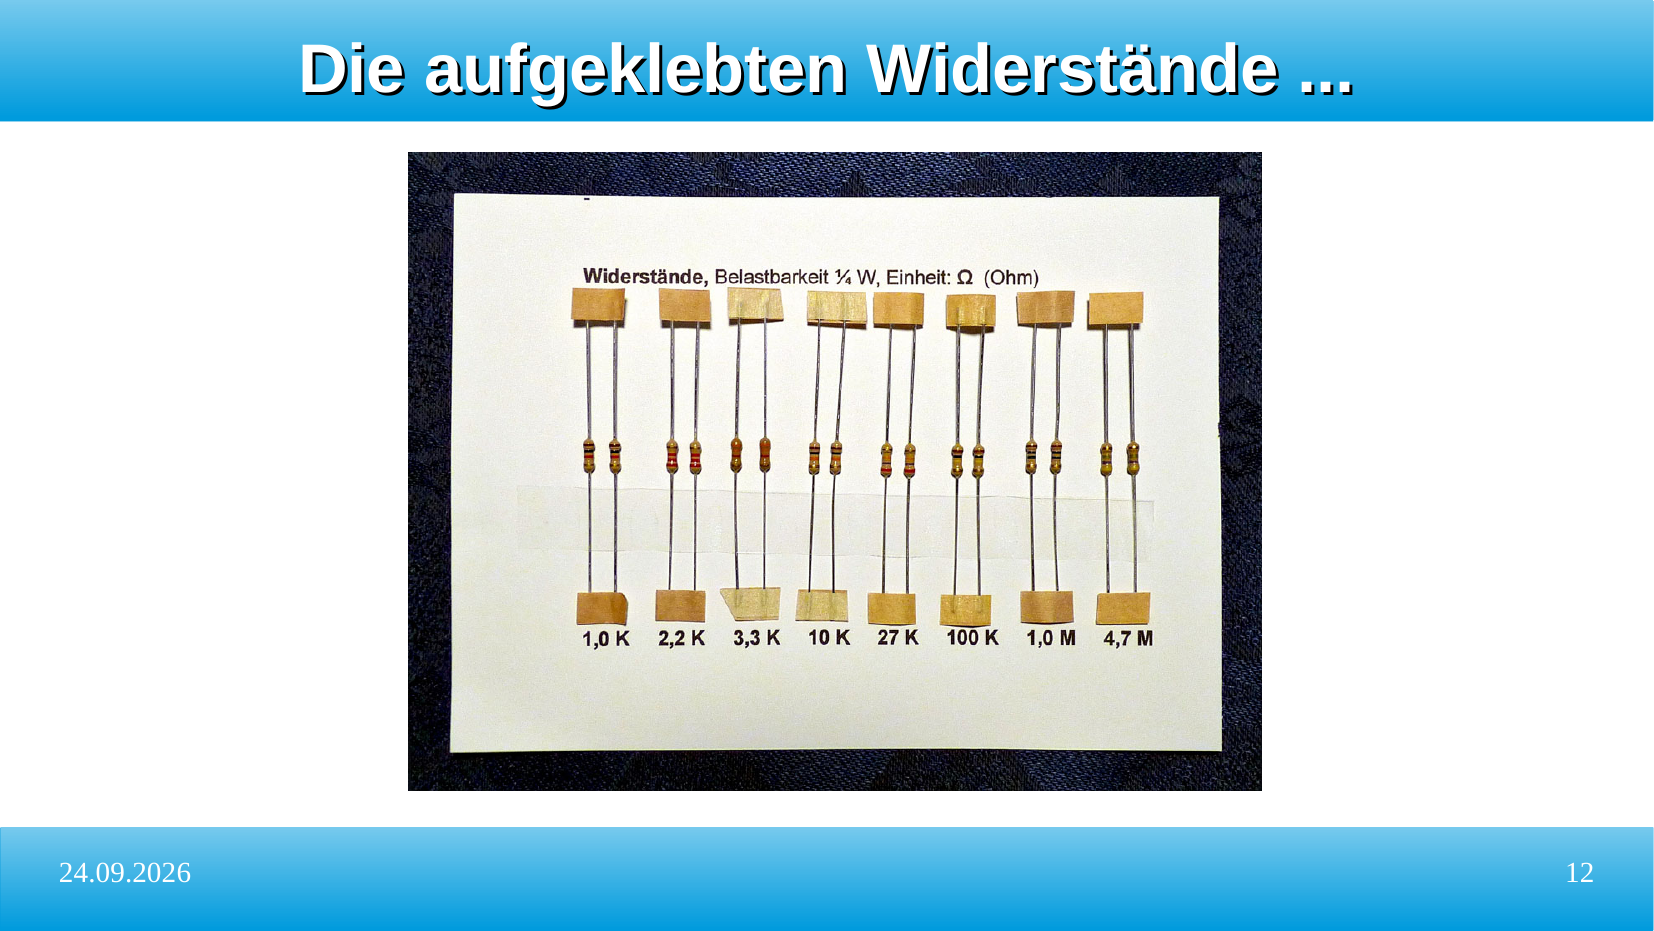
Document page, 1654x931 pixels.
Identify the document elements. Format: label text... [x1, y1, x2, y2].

title Die aufgeklebten Widerstände ... [59, 29, 1595, 108]
picture [408, 152, 1262, 791]
